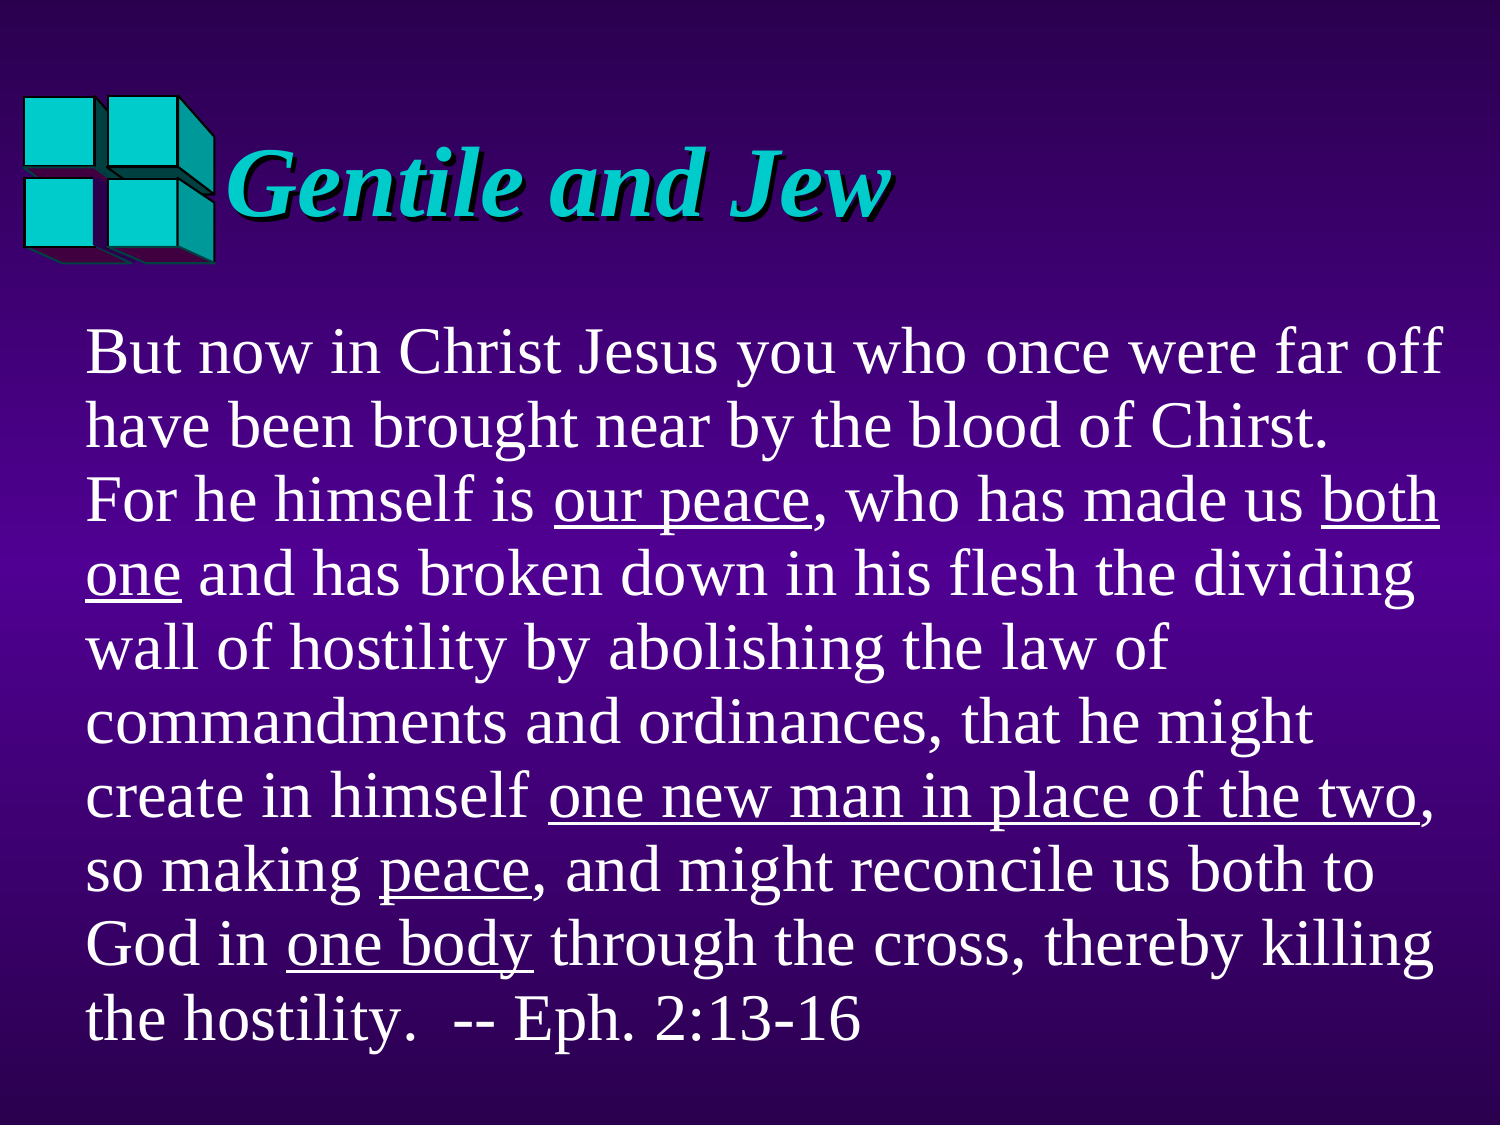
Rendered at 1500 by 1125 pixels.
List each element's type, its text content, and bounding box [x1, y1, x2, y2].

text_box But now in Christ Jesus you who once were far off have been brought near by the blood of Chirst. For he himself is our peace, who has made us both one and has broken down in his flesh the dividing wall of hostility by abolishing the law of commandments and ordinances, that he might create in himself one new man in place of the two, so making peace, and might reconcile us both to God in one body through the cross, thereby killing the hostility. -- Eph. 2:13-16 [70, 306, 1466, 1062]
title Gentile and Jew [224, 55, 1388, 306]
